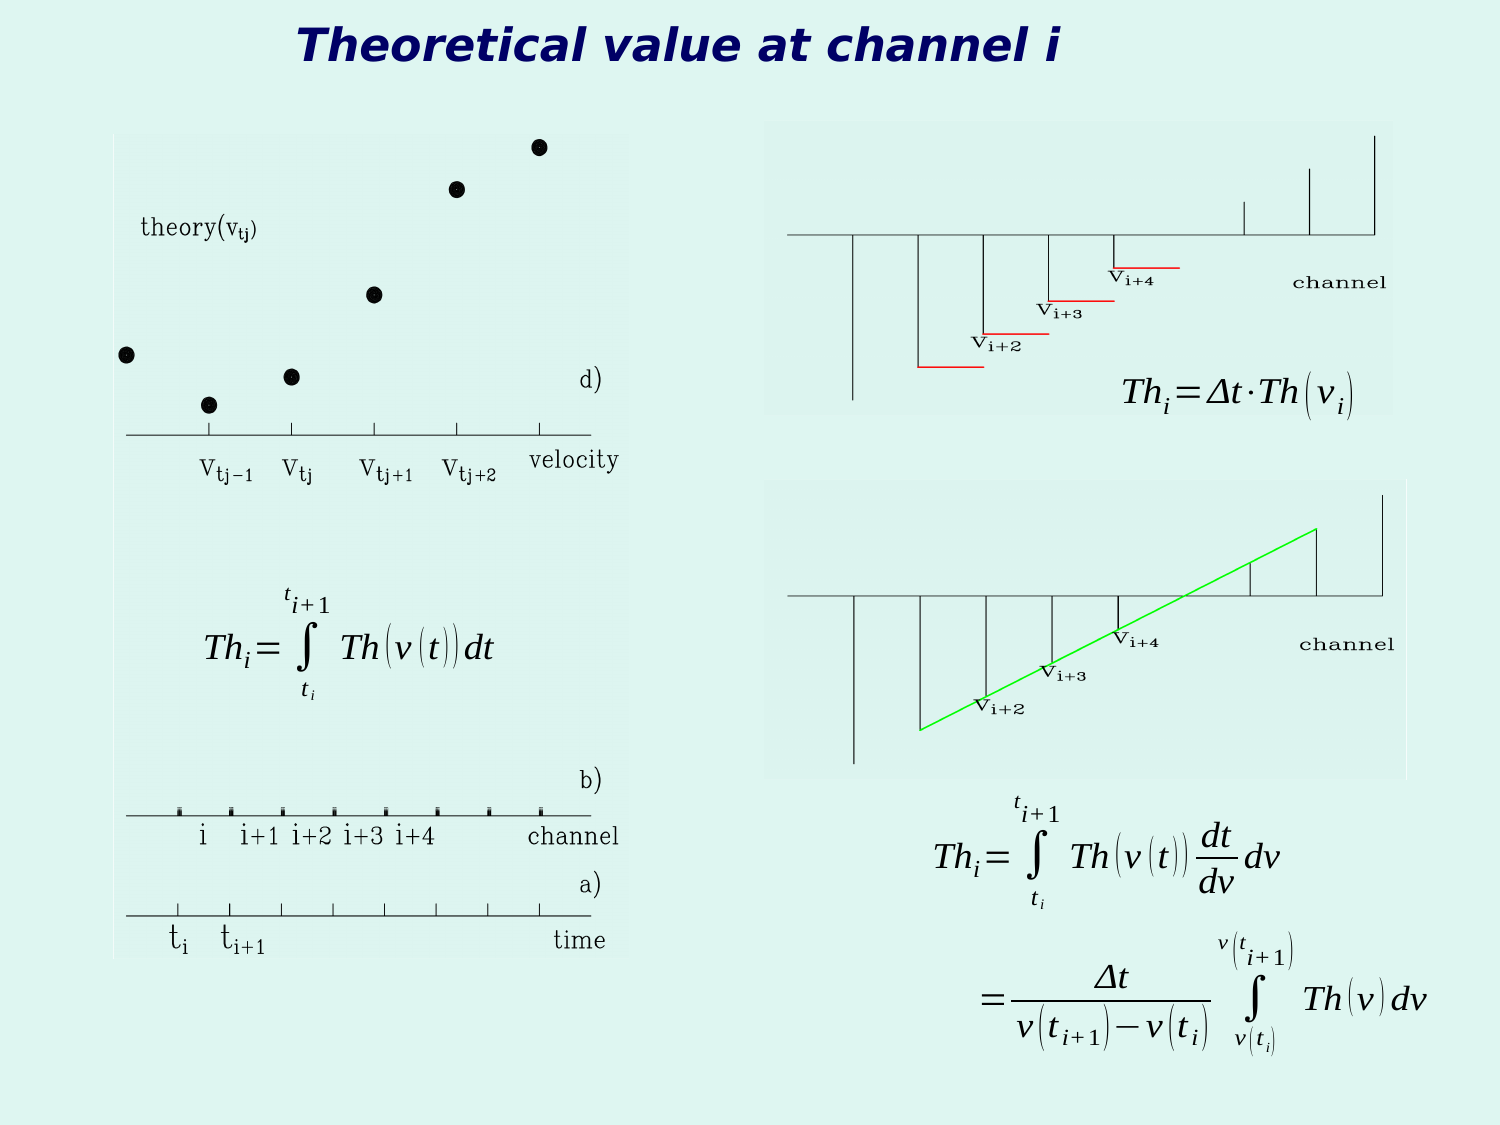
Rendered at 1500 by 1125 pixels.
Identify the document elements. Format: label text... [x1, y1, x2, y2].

chart [968, 929, 1442, 1057]
picture [764, 120, 1395, 416]
picture [113, 134, 630, 960]
chart [1110, 369, 1369, 423]
chart [193, 579, 511, 705]
picture [764, 479, 1408, 780]
chart [922, 788, 1296, 914]
text_box Theoretical value at channel i [280, 8, 1170, 79]
